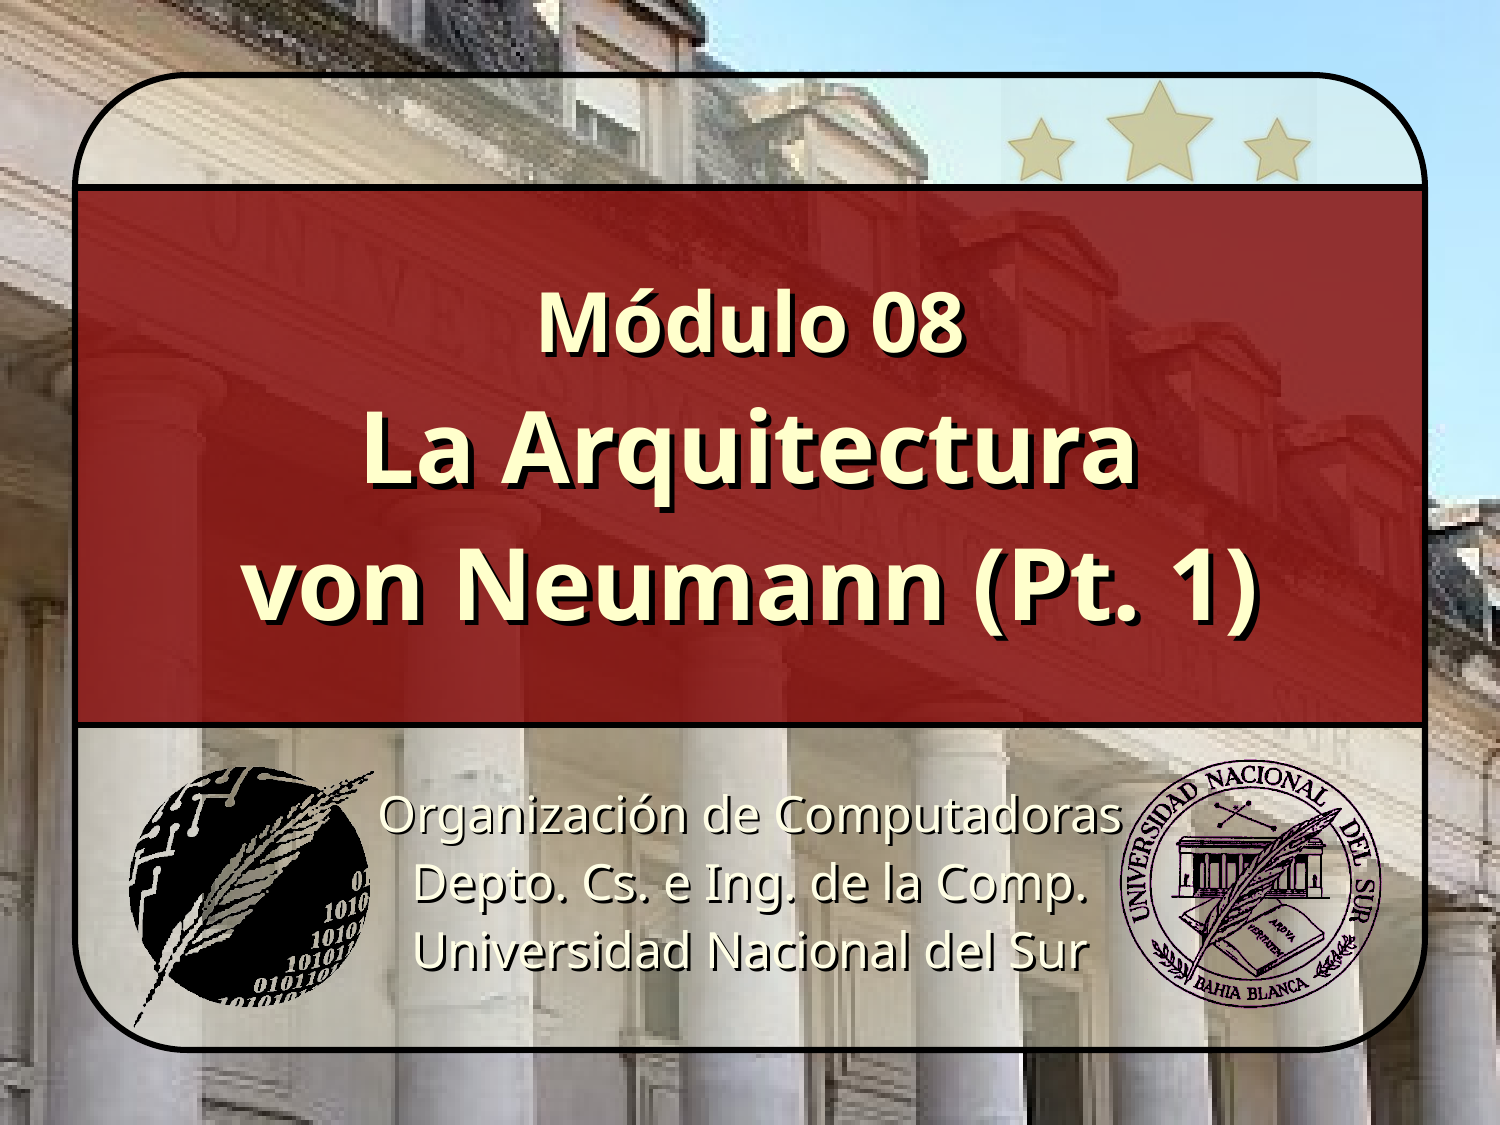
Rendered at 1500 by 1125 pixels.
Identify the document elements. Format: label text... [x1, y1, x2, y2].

title Módulo 08 La Arquitectura von Neumann (Pt. 1) [128, 187, 1372, 726]
picture [0, 0, 1500, 1125]
